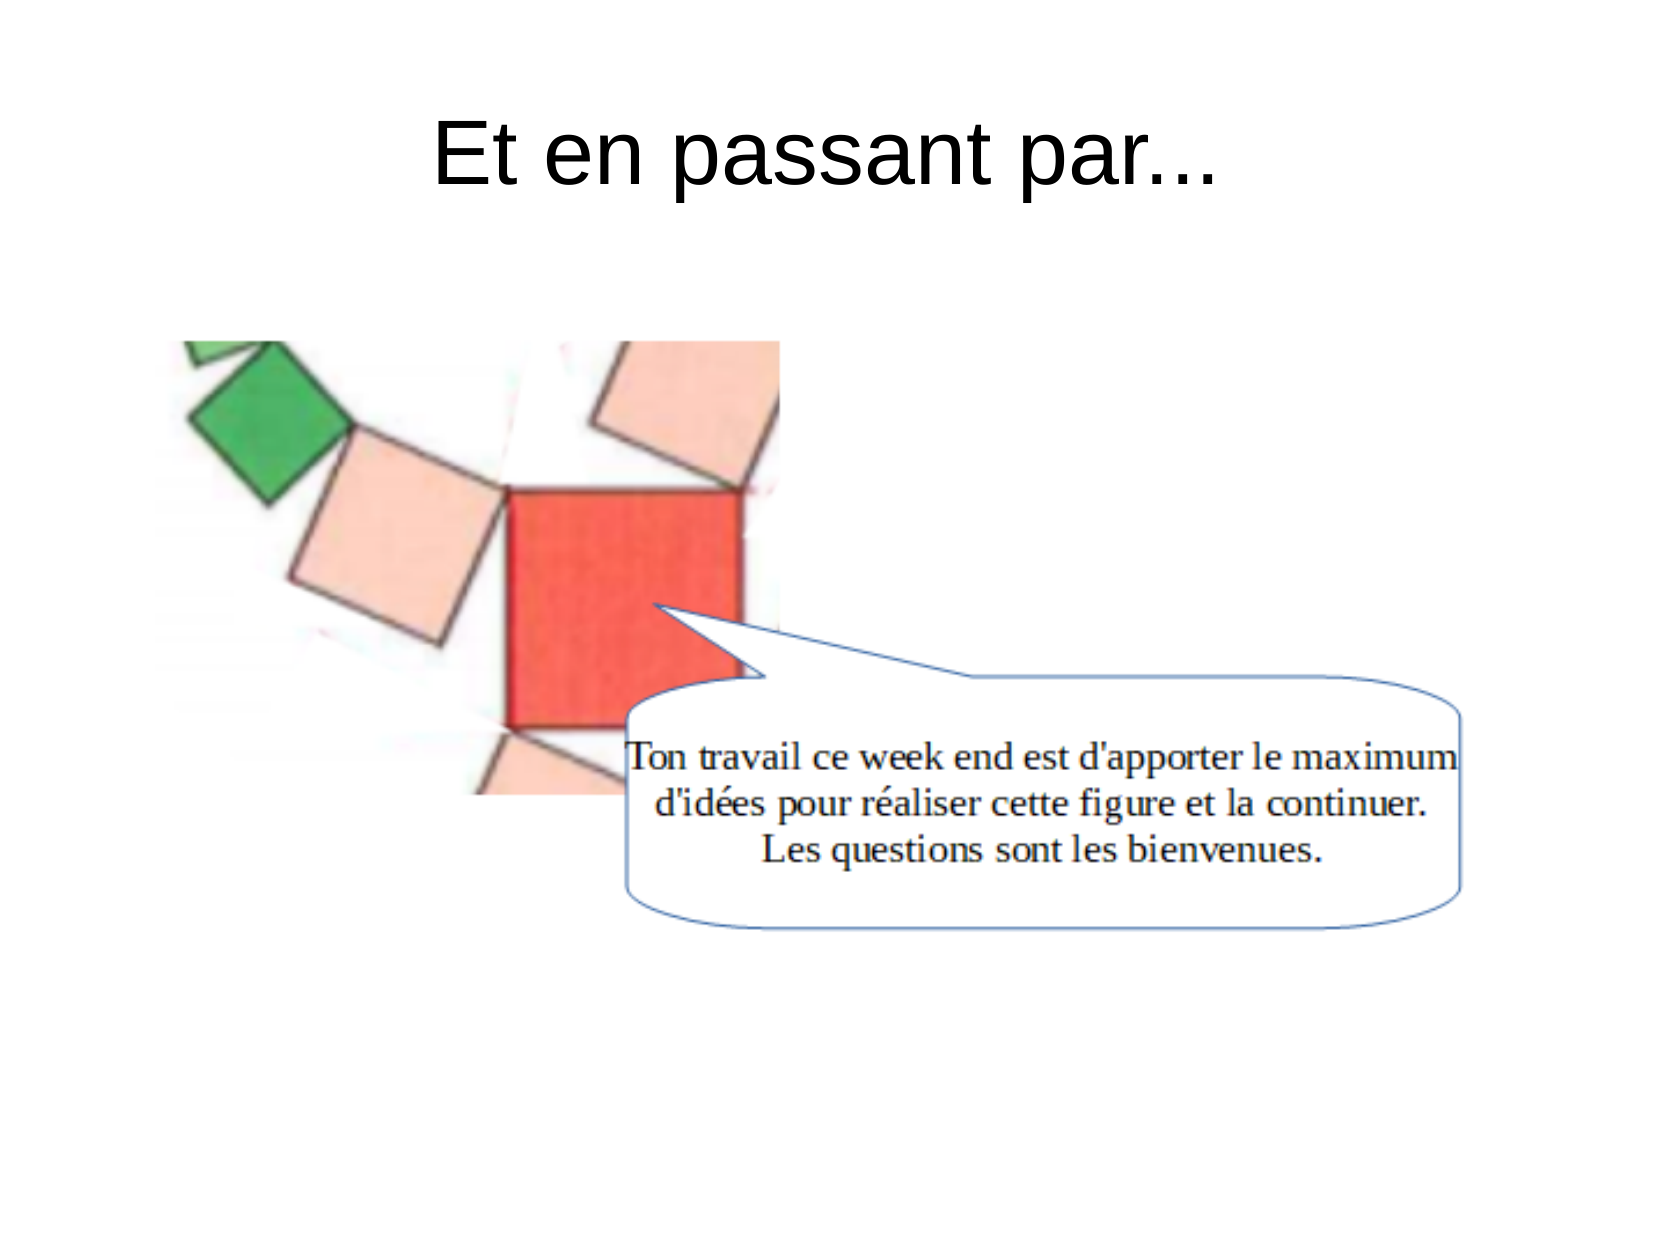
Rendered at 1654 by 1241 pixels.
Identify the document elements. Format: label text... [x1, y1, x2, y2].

picture [141, 307, 1473, 983]
title Et en passant par... [82, 49, 1571, 257]
